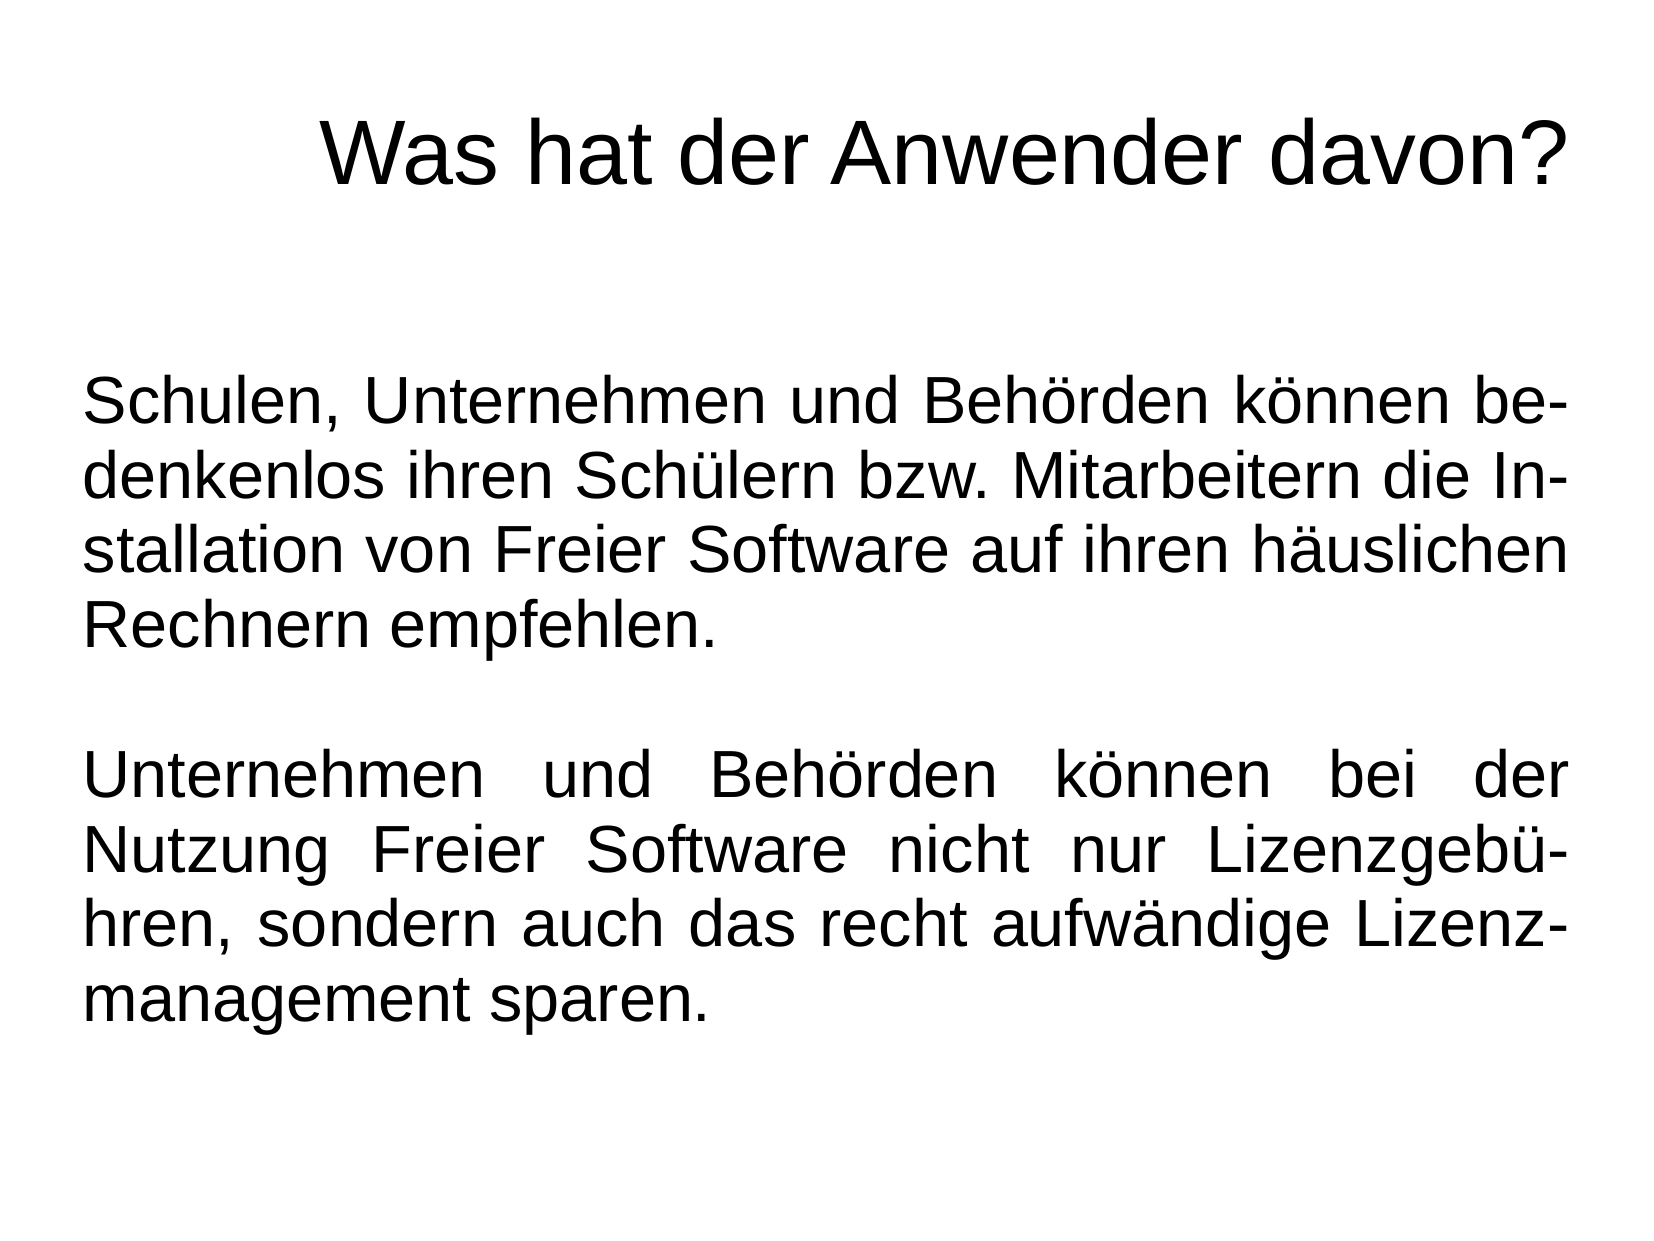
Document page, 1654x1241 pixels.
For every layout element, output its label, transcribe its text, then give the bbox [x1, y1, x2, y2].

title Was hat der Anwender davon? [82, 56, 1571, 250]
subtitle Schulen, Unternehmen und Behörden können be-denkenlos ihren Schülern bzw. Mitarbeitern die In-stallation von Freier Software auf ihren häuslichen Rechnern empfehlen. Unternehmen und Behörden können bei der Nutzung Freier Software nicht nur Lizenzgebü-hren, sondern auch das recht aufwändige Lizenz-management sparen. [82, 297, 1571, 1102]
